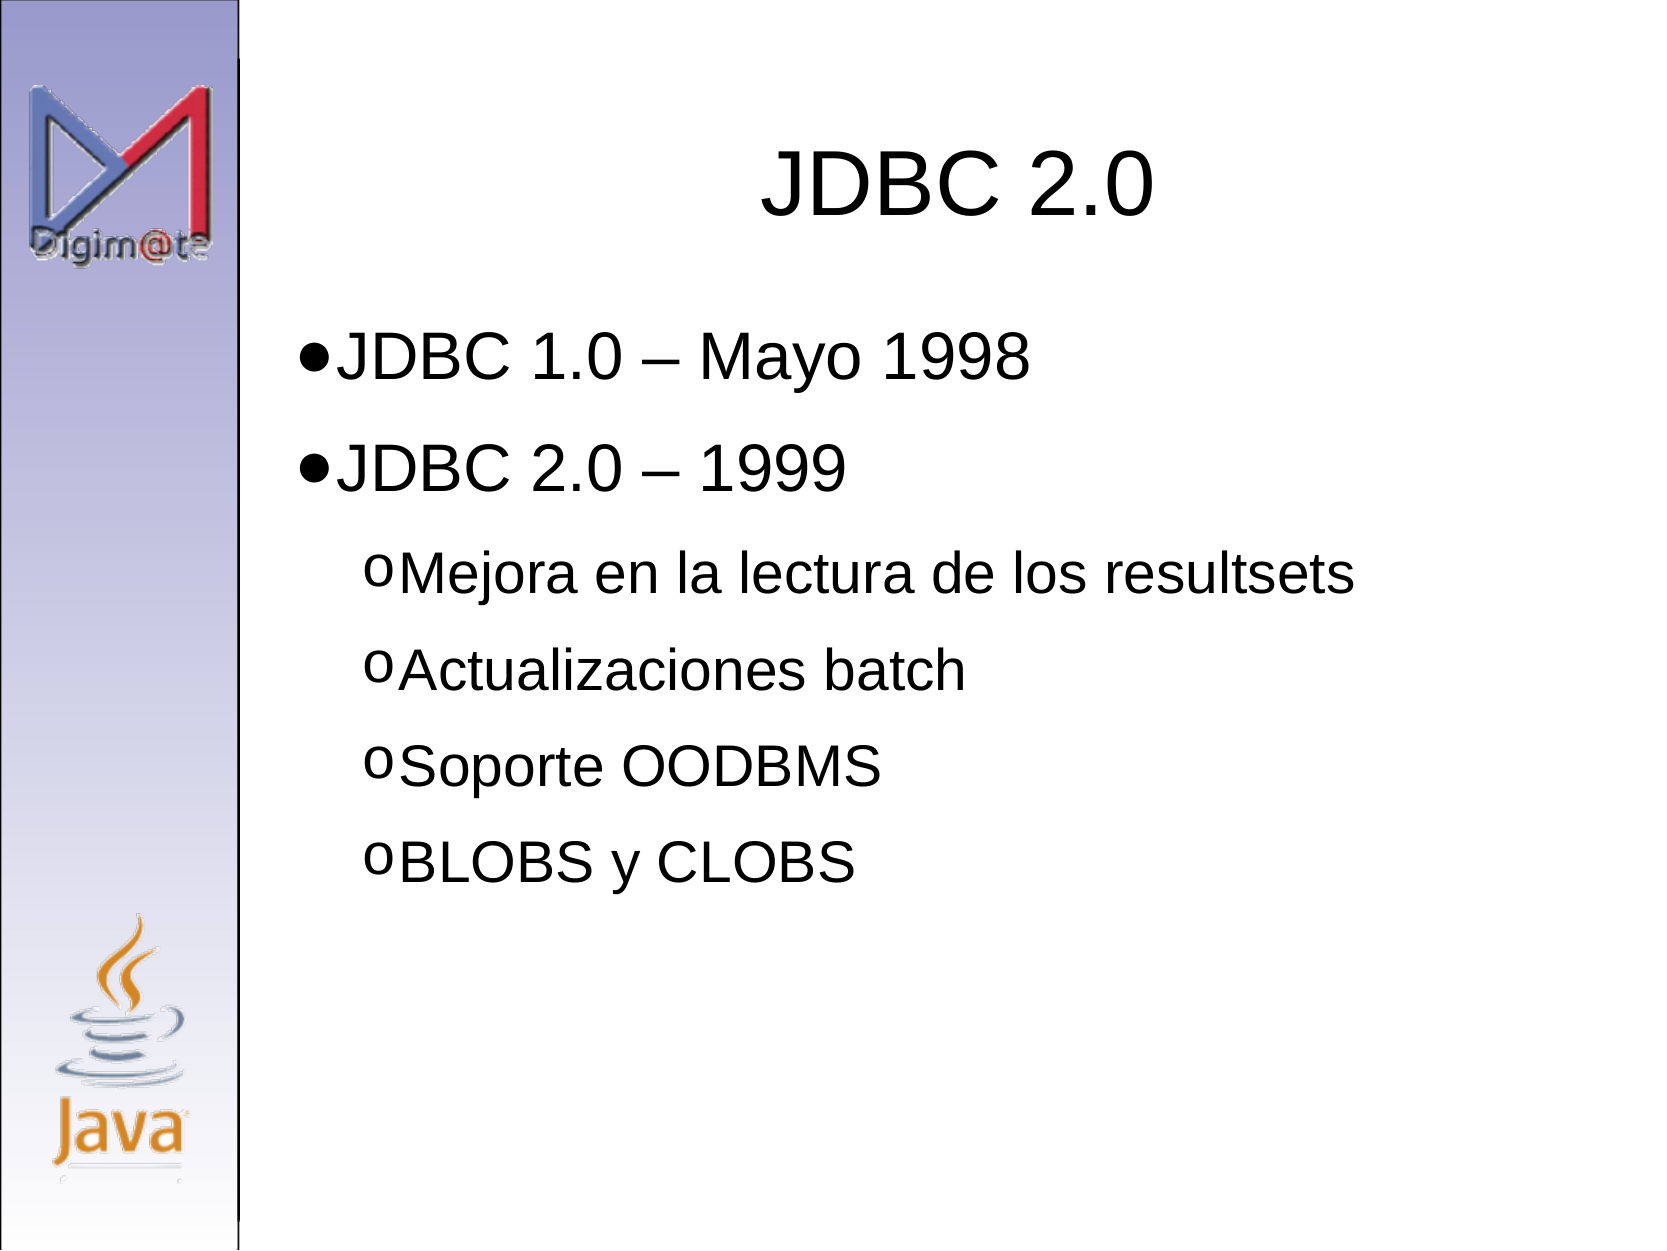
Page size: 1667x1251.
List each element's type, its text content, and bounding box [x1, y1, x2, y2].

list JDBC 1.0 – Mayo 1998 JDBC 2.0 – 1999 Mejora en la lectura de los resultsets Actualizaciones batch Soporte OODBMS BLOBS y CLOBS [267, 297, 1596, 1130]
picture [0, 0, 1667, 1250]
title JDBC 2.0 [267, 65, 1650, 281]
